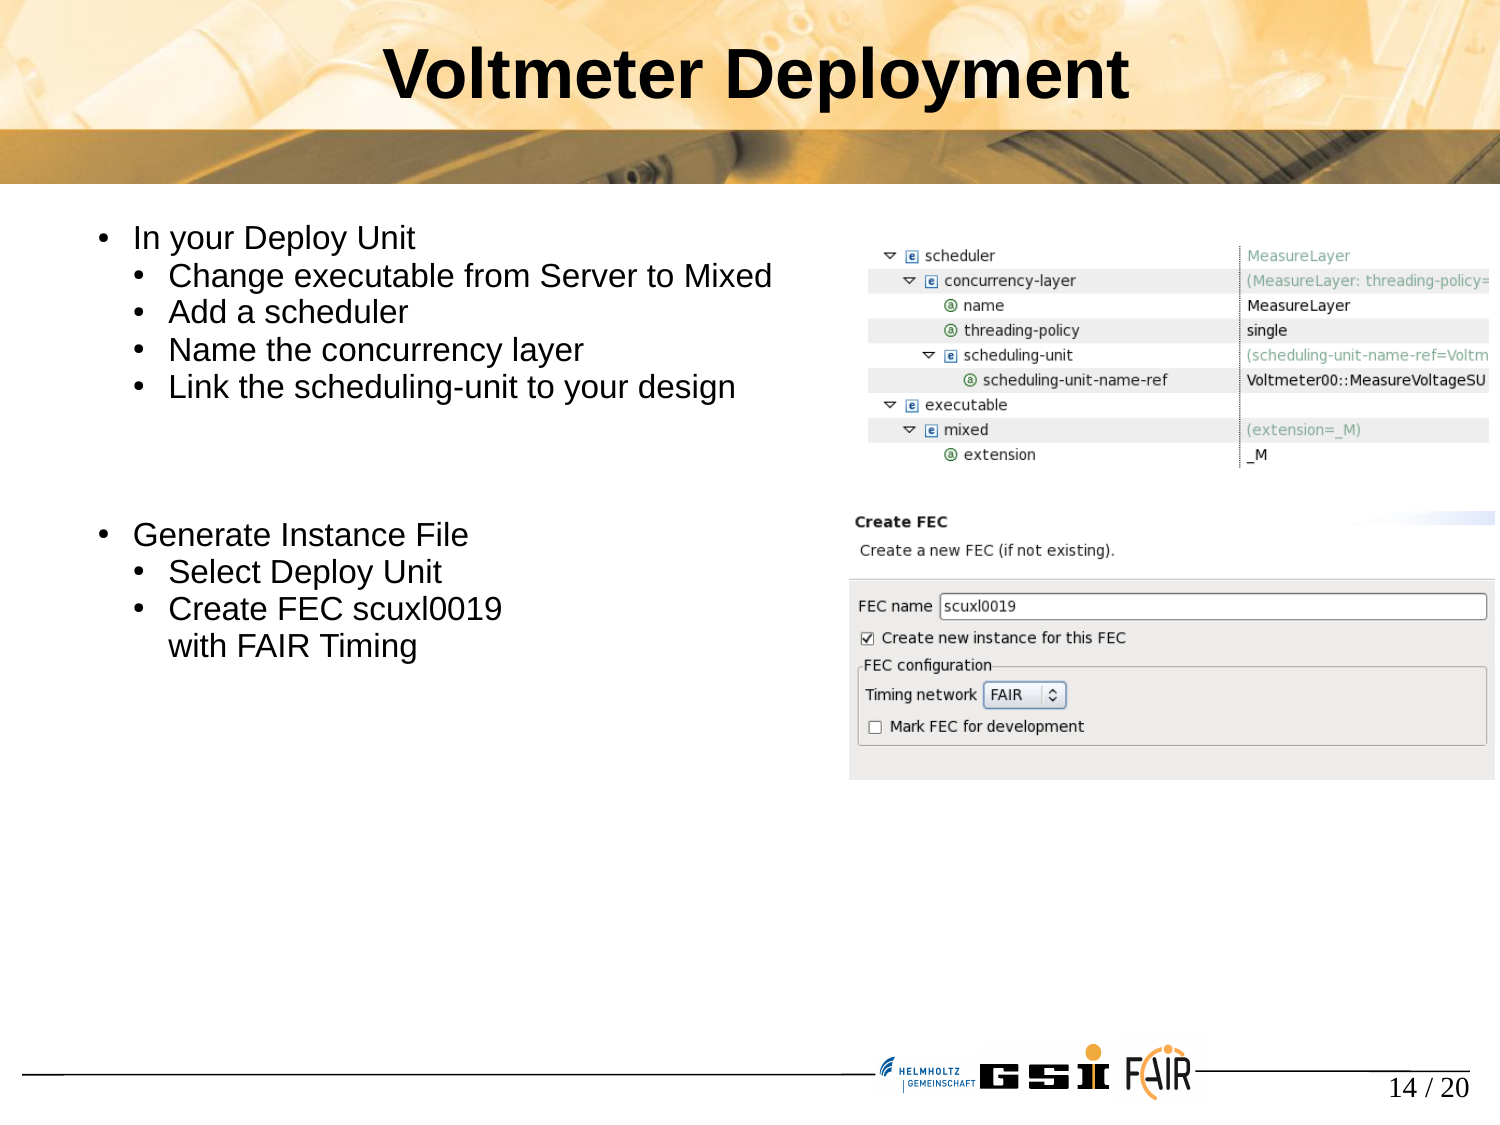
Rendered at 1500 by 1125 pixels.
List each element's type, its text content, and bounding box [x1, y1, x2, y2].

text_box In your Deploy Unit Change executable from Server to Mixed Add a scheduler Name the concurrency layer Link the scheduling-unit to your design Generate Instance File Select Deploy Unit Create FEC scuxl0019 with FAIR Timing [82, 212, 1359, 898]
picture [849, 511, 1495, 780]
picture [875, 1044, 1109, 1097]
picture [1116, 1037, 1209, 1102]
title Voltmeter Deployment [153, 0, 1360, 161]
picture [0, 0, 1500, 186]
picture [868, 245, 1489, 473]
